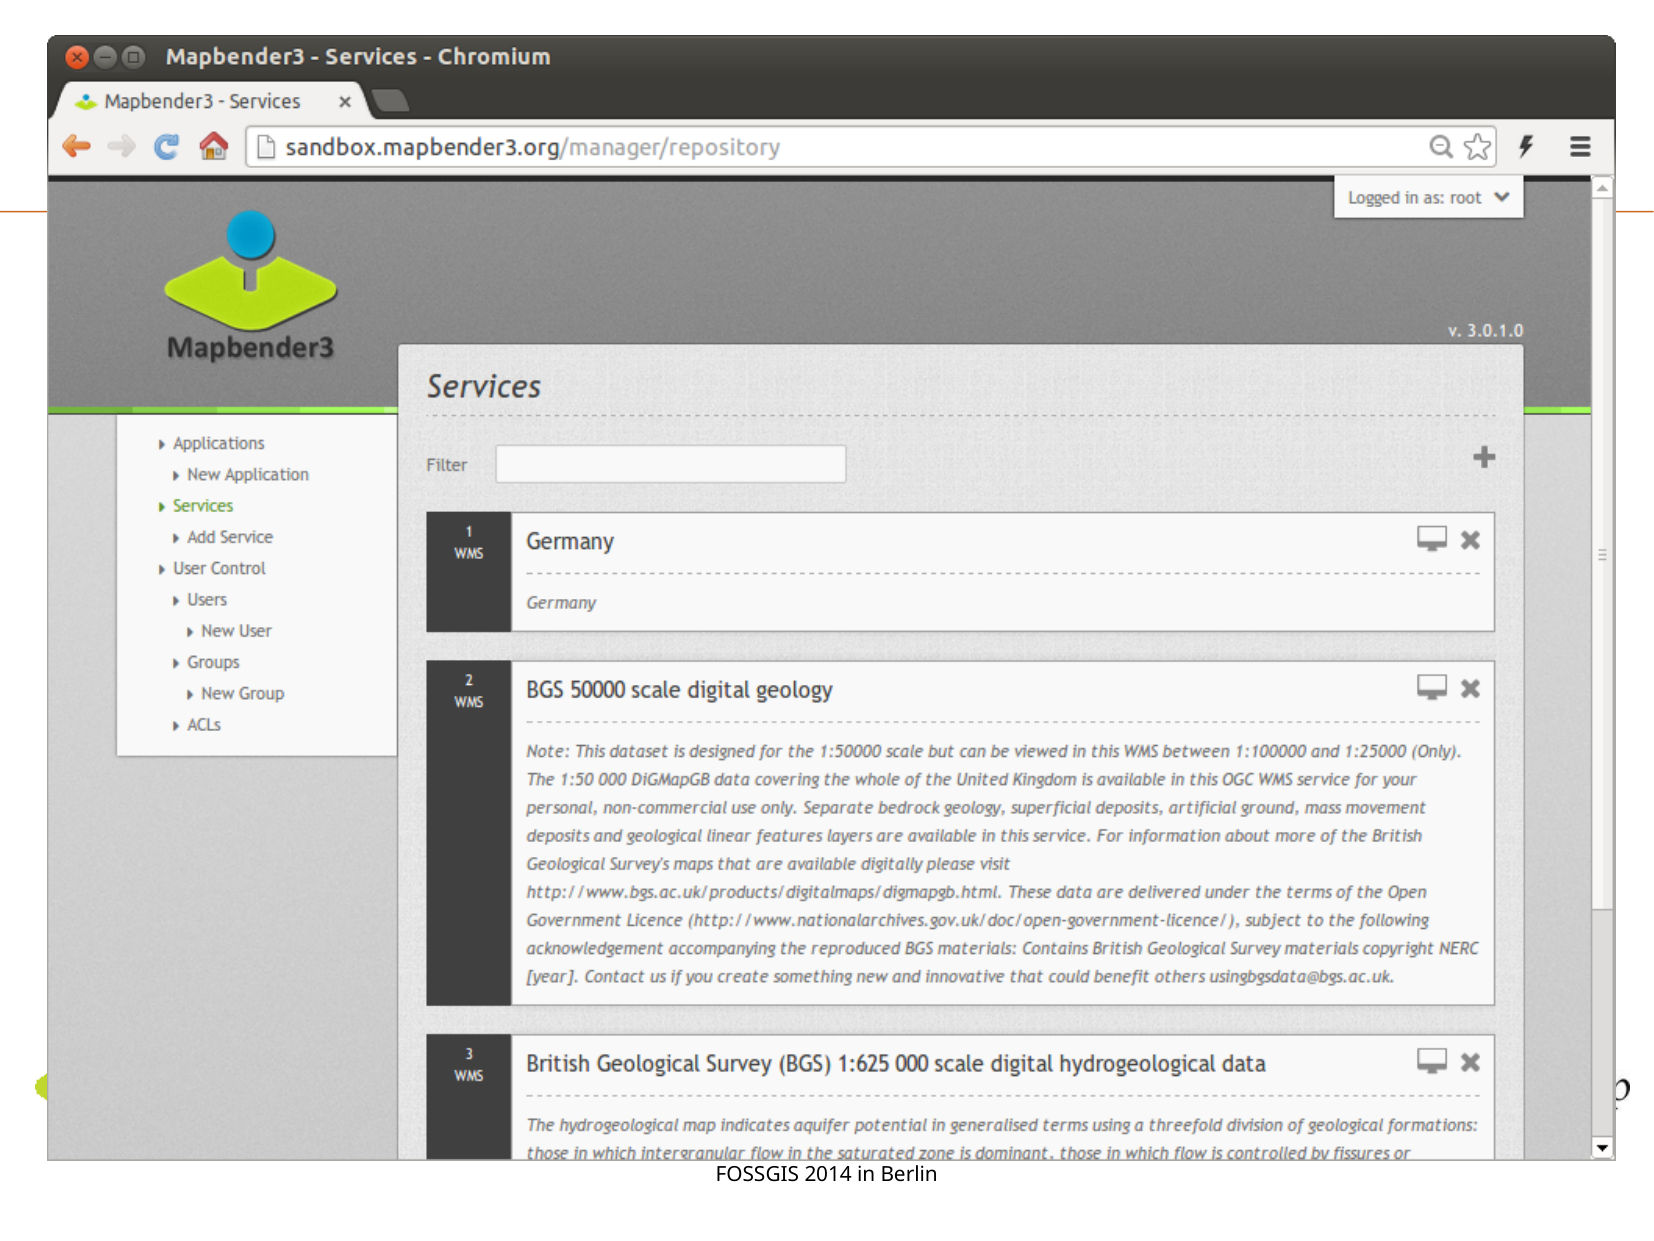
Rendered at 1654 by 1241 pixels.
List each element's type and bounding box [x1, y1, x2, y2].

picture [35, 35, 1630, 1161]
